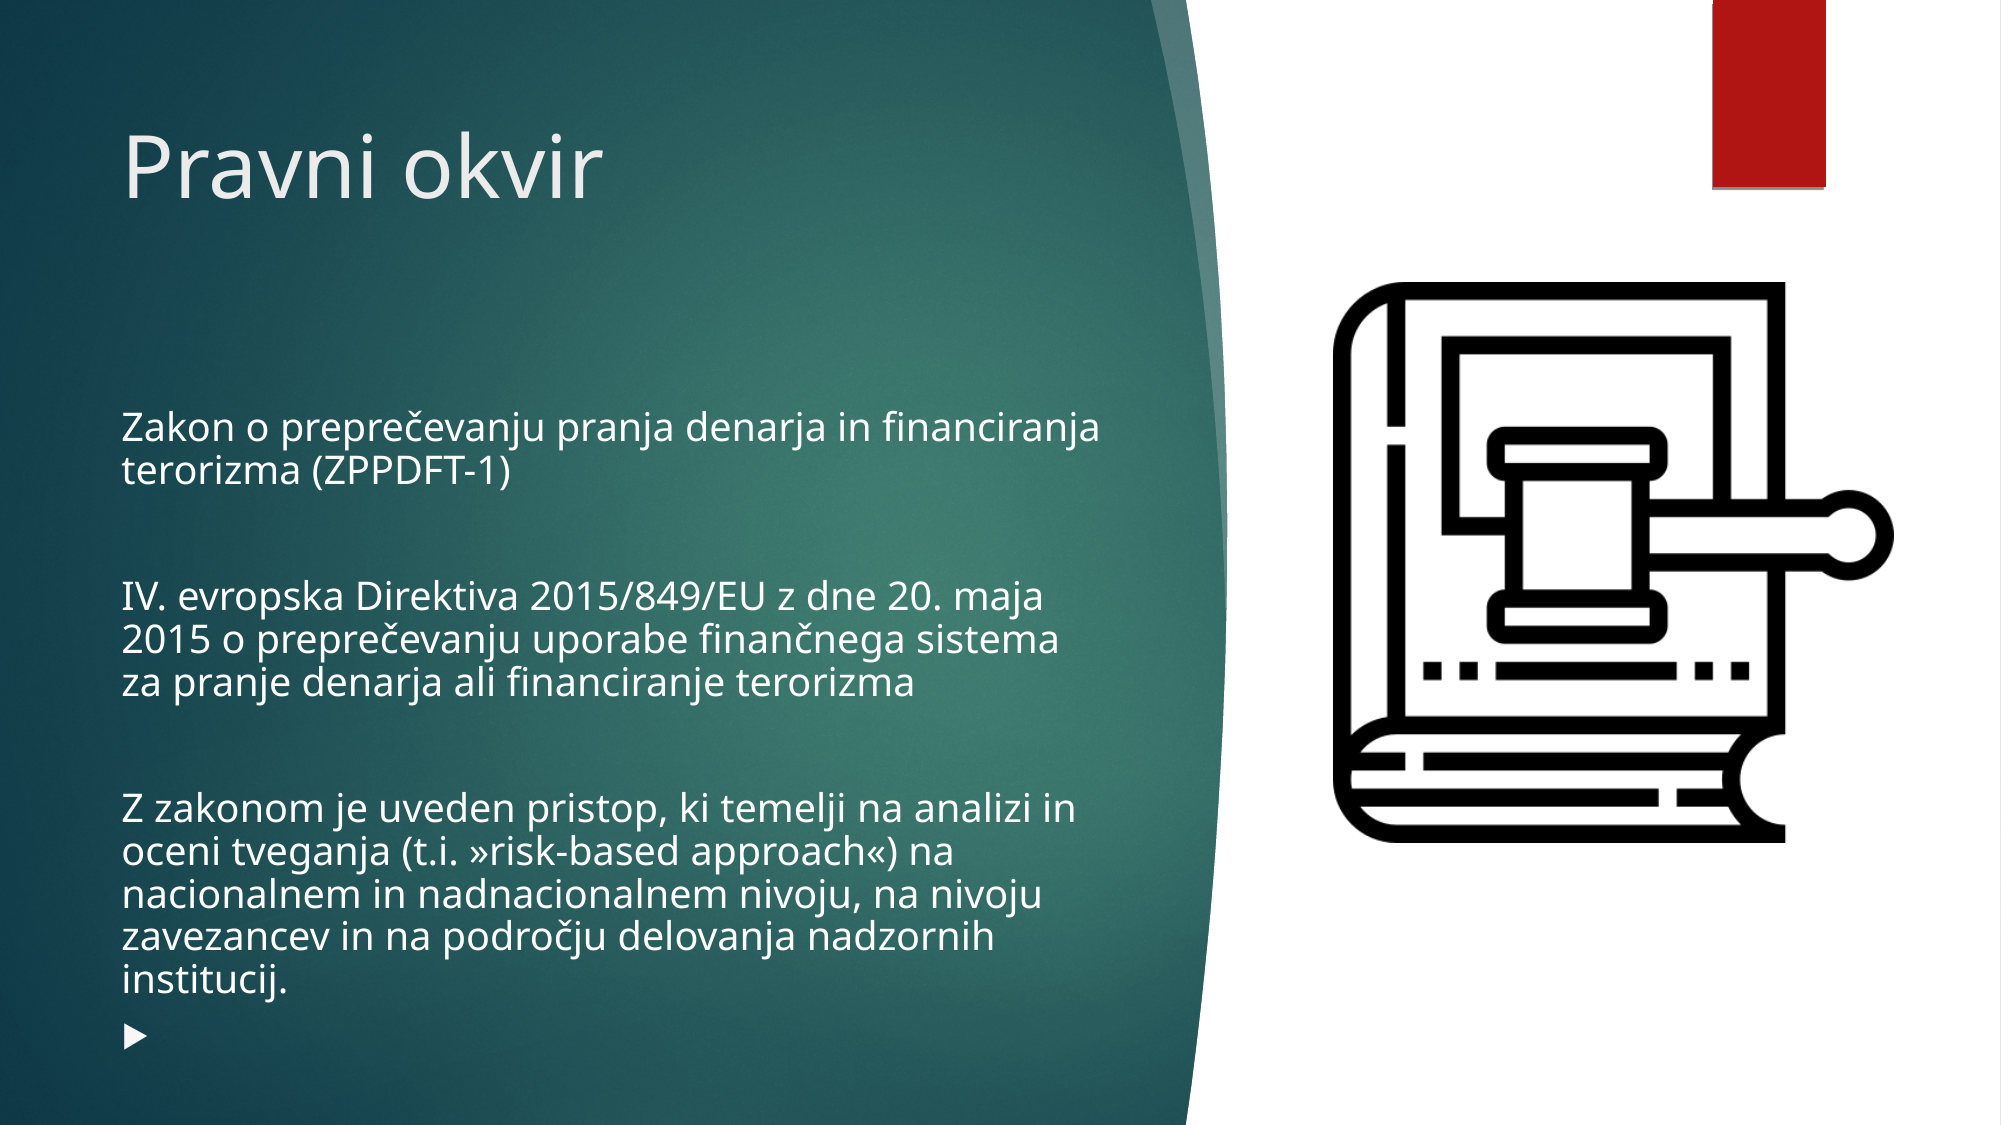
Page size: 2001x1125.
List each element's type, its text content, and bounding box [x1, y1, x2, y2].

text_box [0, 0, 2000, 1125]
picture [1333, 282, 1894, 843]
list Zakon o preprečevanju pranja denarja in financiranja terorizma (ZPPDFT-1) IV. evropska Direktiva 2015/849/EU z dne 20. maja 2015 o preprečevanju uporabe finančnega sistema za pranje denarja ali financiranje terorizma Z zakonom je uveden pristop, ki temelji na analizi in oceni tveganja (t.i. »risk-based approach«) na nacionalnem in nadnacionalnem nivoju, na nivoju zavezancev in na področju delovanja nadzornih institucij. [106, 399, 1122, 1021]
title Pravni okvir [106, 103, 1122, 370]
